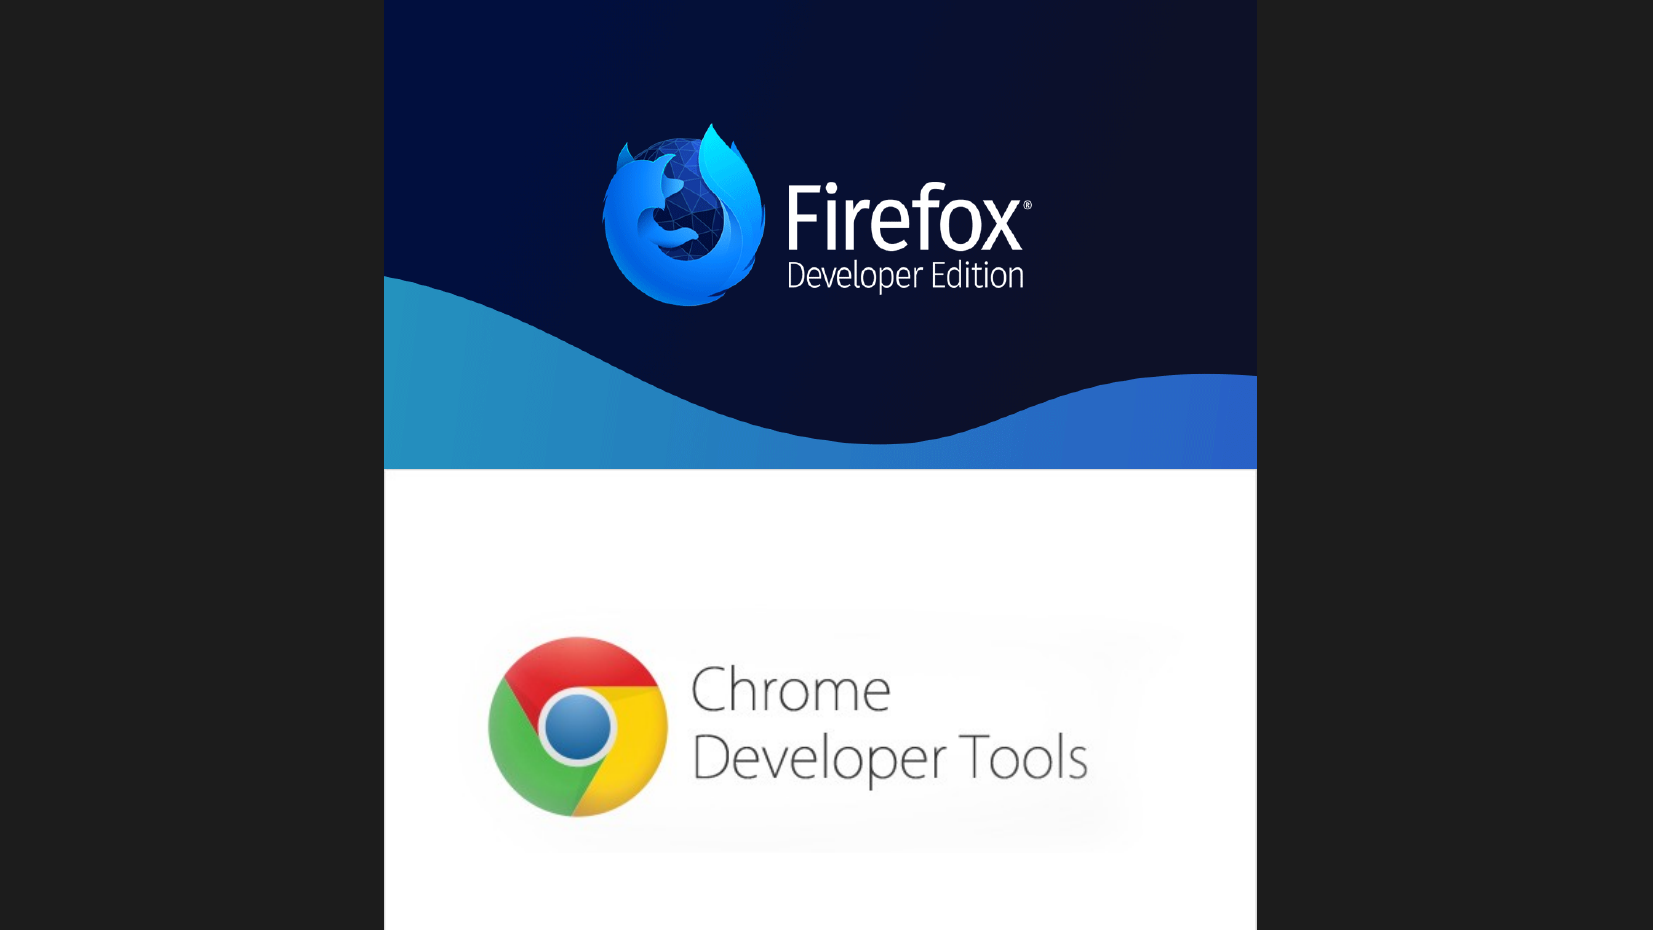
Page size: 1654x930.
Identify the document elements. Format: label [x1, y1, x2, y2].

picture [384, 0, 1257, 930]
